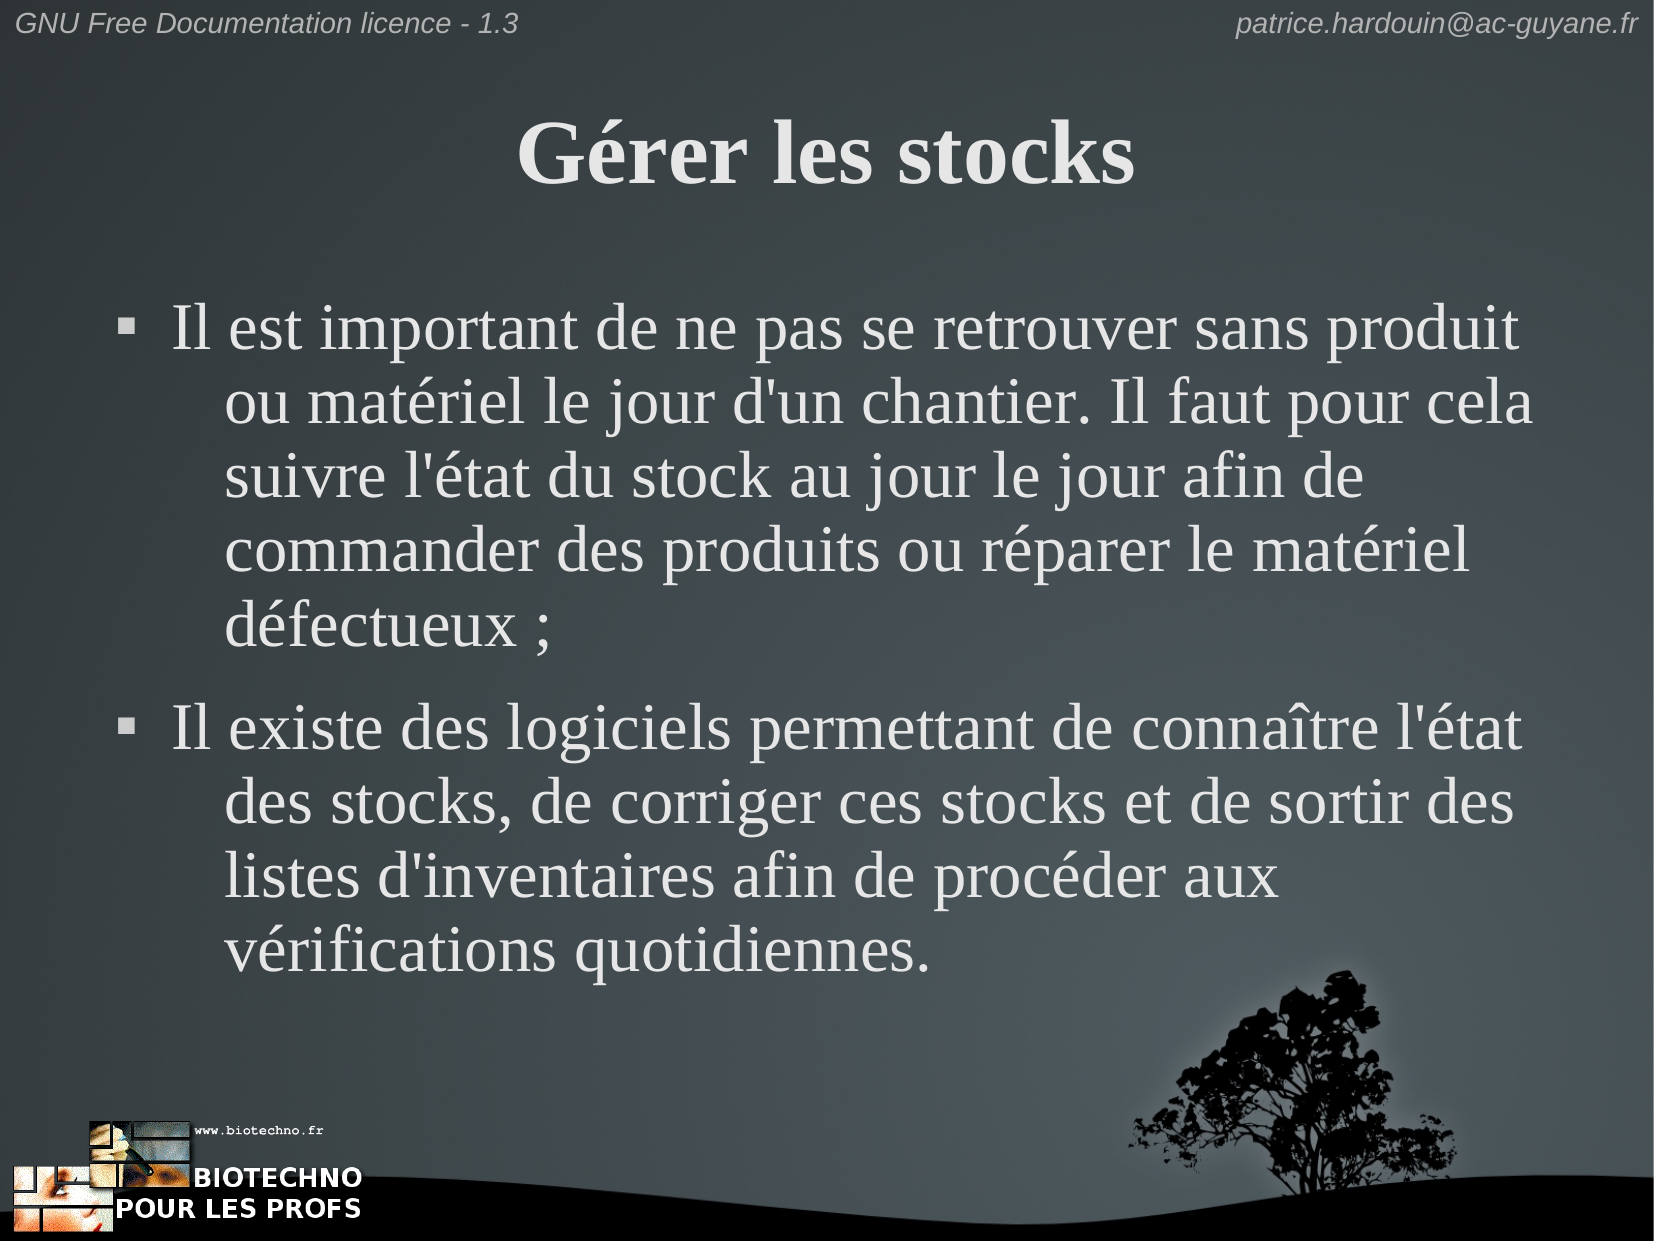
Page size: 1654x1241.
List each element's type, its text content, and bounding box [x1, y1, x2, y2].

picture [0, 0, 1654, 1241]
title Gérer les stocks [82, 56, 1571, 250]
list Il est important de ne pas se retrouver sans produit ou matériel le jour d'un chantier. Il faut pour cela suivre l'état du stock au jour le jour afin de commander des produits ou réparer le matériel défectueux ; Il existe des logiciels permettant de connaître l'état des stocks, de corriger ces stocks et de sortir des listes d'inventaires afin de procéder aux vérifications quotidiennes. [82, 290, 1571, 1094]
